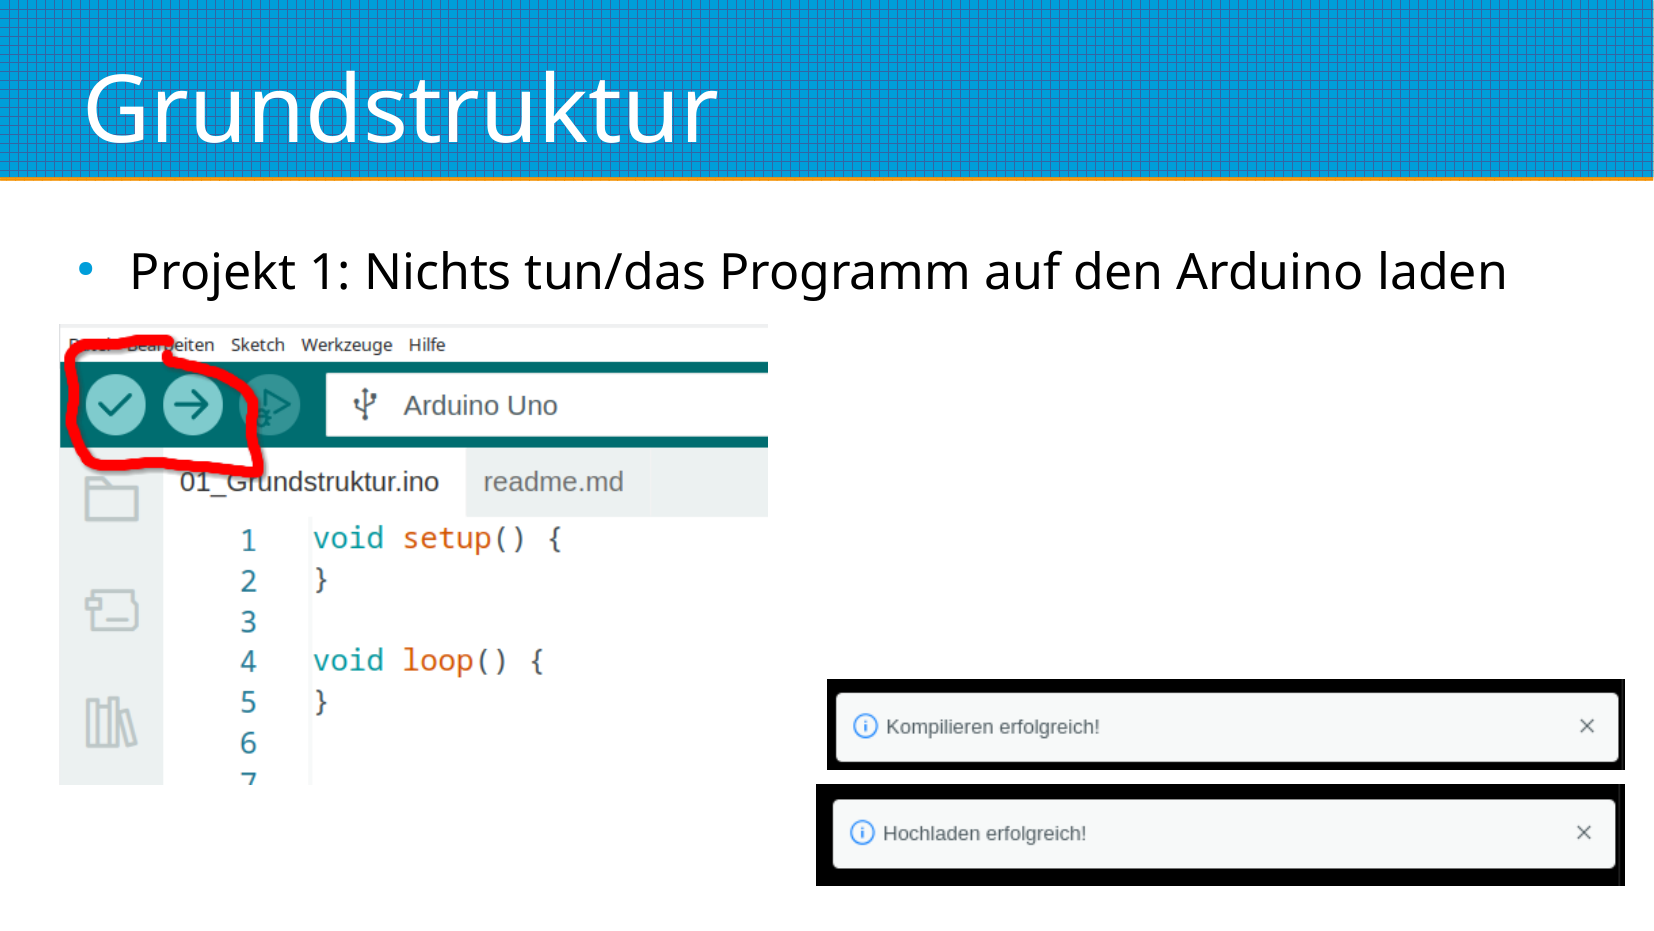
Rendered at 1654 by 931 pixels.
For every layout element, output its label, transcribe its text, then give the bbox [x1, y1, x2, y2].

picture [827, 679, 1625, 770]
picture [59, 324, 768, 785]
title Grundstruktur [82, 14, 1571, 171]
list Projekt 1: Nichts tun/das Programm auf den Arduino laden [59, 236, 1540, 811]
picture [816, 784, 1625, 886]
